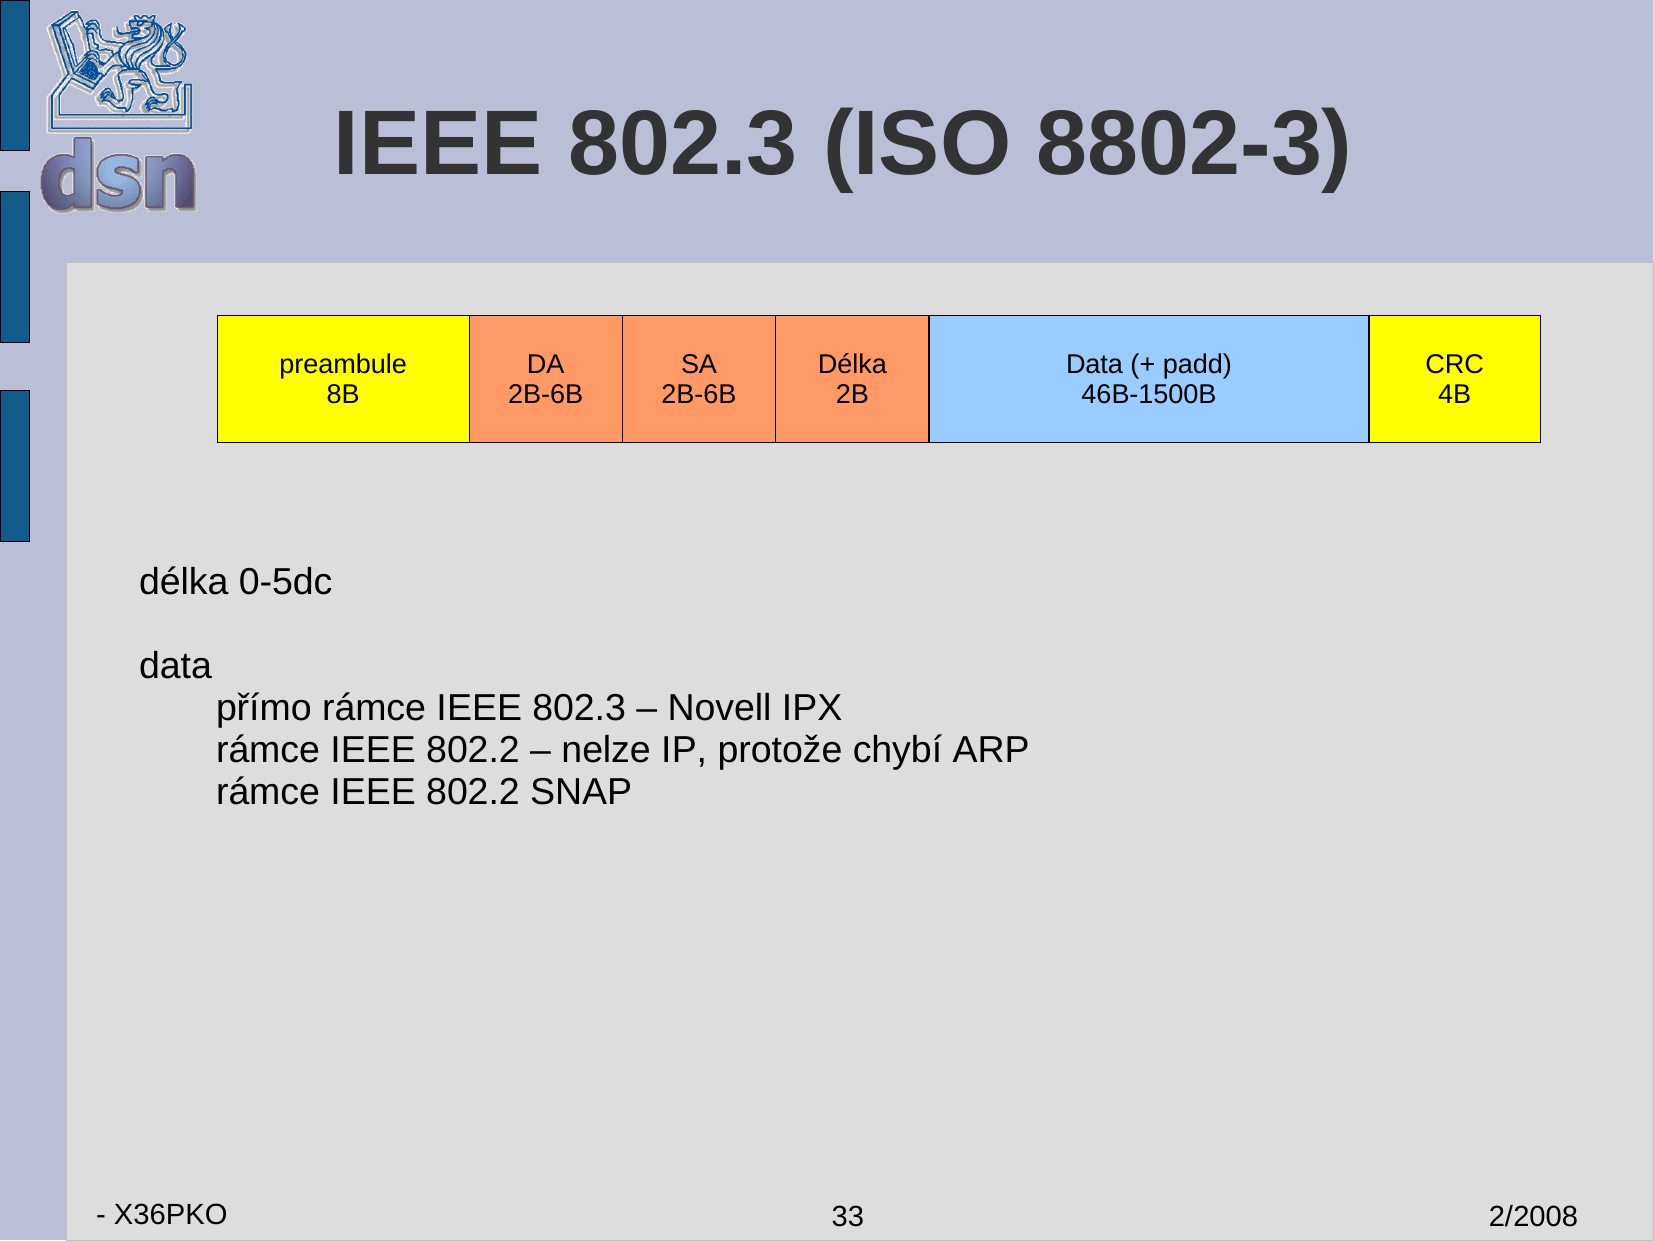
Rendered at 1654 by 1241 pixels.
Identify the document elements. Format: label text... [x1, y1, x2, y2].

list délka 0-5dc data přímo rámce IEEE 802.3 – Novell IPX rámce IEEE 802.2 – nelze IP, protože chybí ARP rámce IEEE 802.2 SNAP [121, 560, 1534, 999]
text_box DA 2B-6B [470, 315, 622, 443]
title IEEE 802.3 (ISO 8802-3) [210, 39, 1478, 247]
text_box CRC 4B [1369, 315, 1541, 443]
text_box SA 2B-6B [622, 315, 775, 443]
text_box preambule 8B [217, 315, 470, 443]
text_box Data (+ padd) 46B-1500B [929, 315, 1369, 443]
text_box Délka 2B [775, 315, 929, 443]
picture [10, 10, 223, 230]
